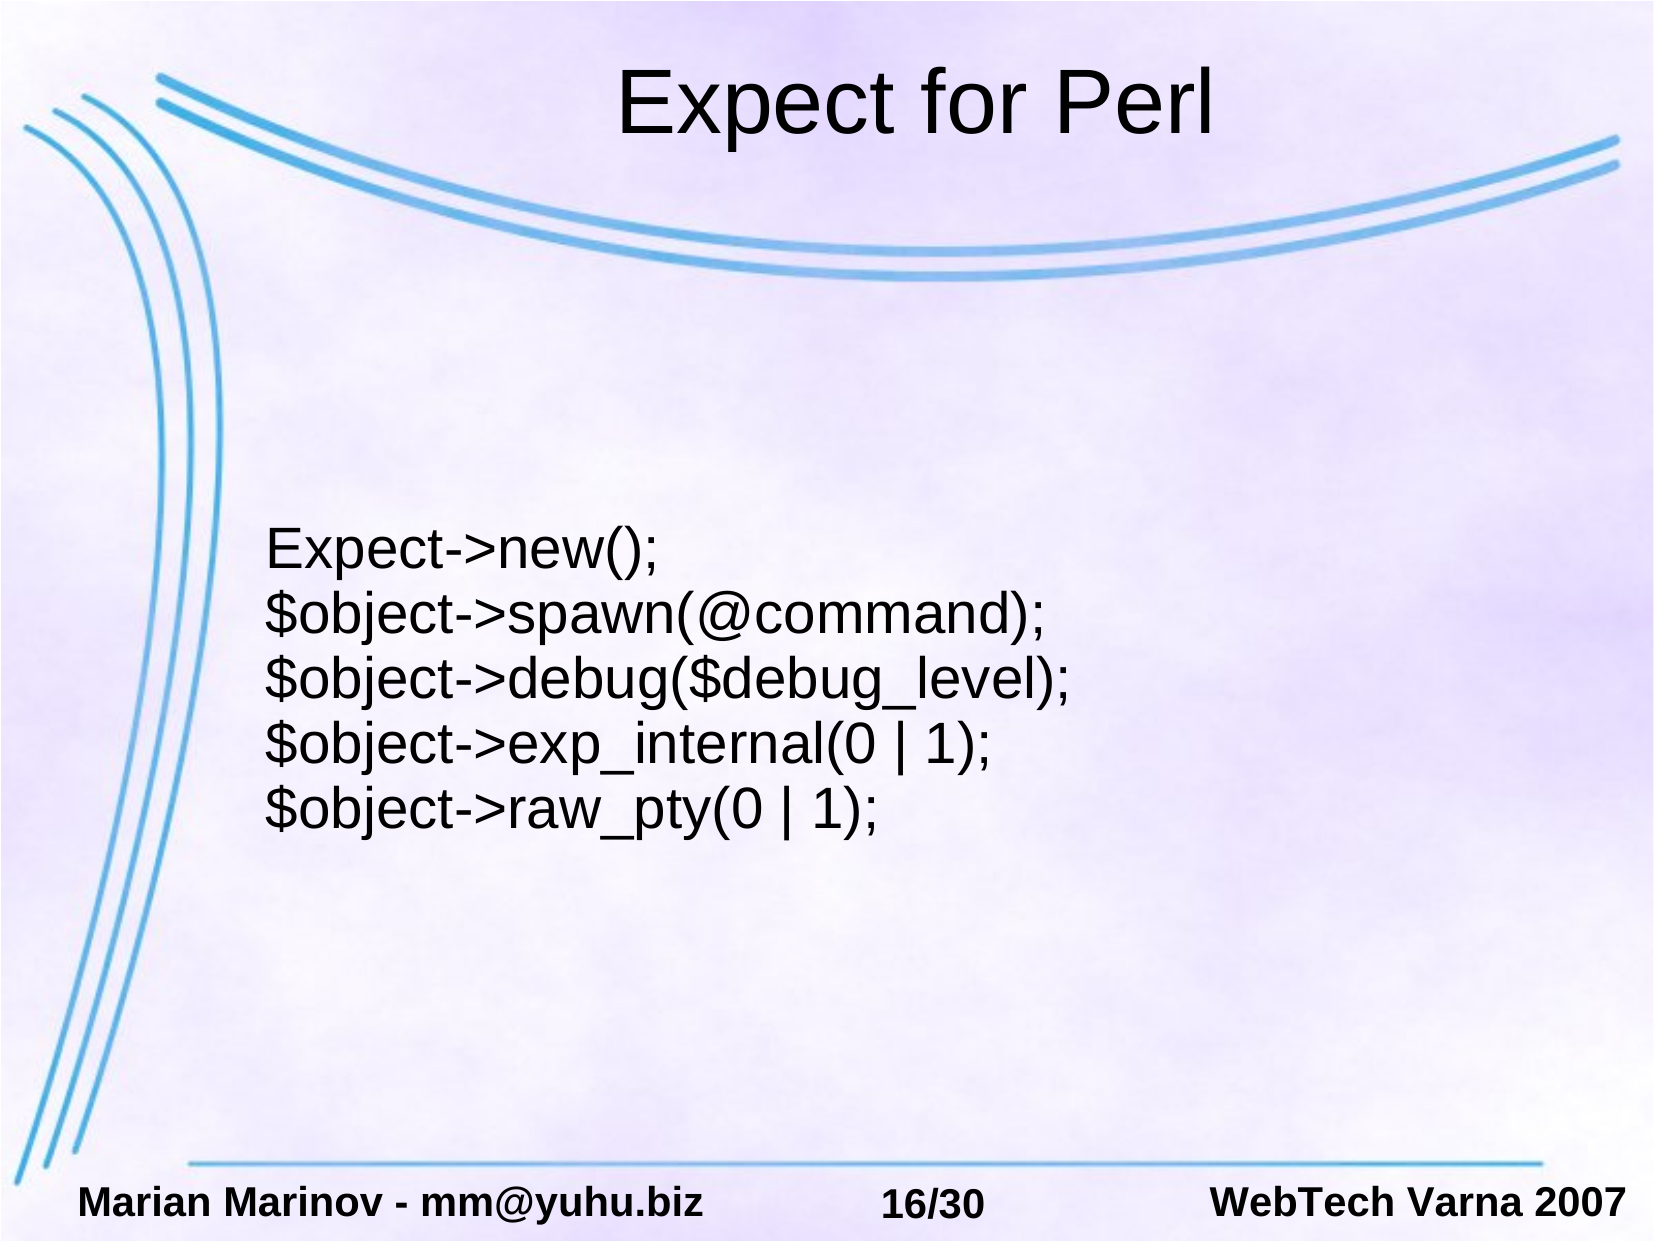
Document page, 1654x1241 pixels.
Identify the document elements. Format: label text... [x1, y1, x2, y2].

text_box WebTech Varna 2007 [1194, 1171, 1643, 1233]
picture [1, 1, 1654, 302]
text_box Marian Marinov - mm@yuhu.biz [62, 1171, 720, 1233]
text_box 16/30 [866, 1172, 1001, 1235]
picture [1, 1121, 1654, 1241]
title Expect for Perl [82, 49, 1571, 257]
subtitle Expect->new(); $object->spawn(@command); $object->debug($debug_level); $object->exp_internal(0 | 1); $object->raw_pty(0 | 1); [0, 302, 1654, 1121]
